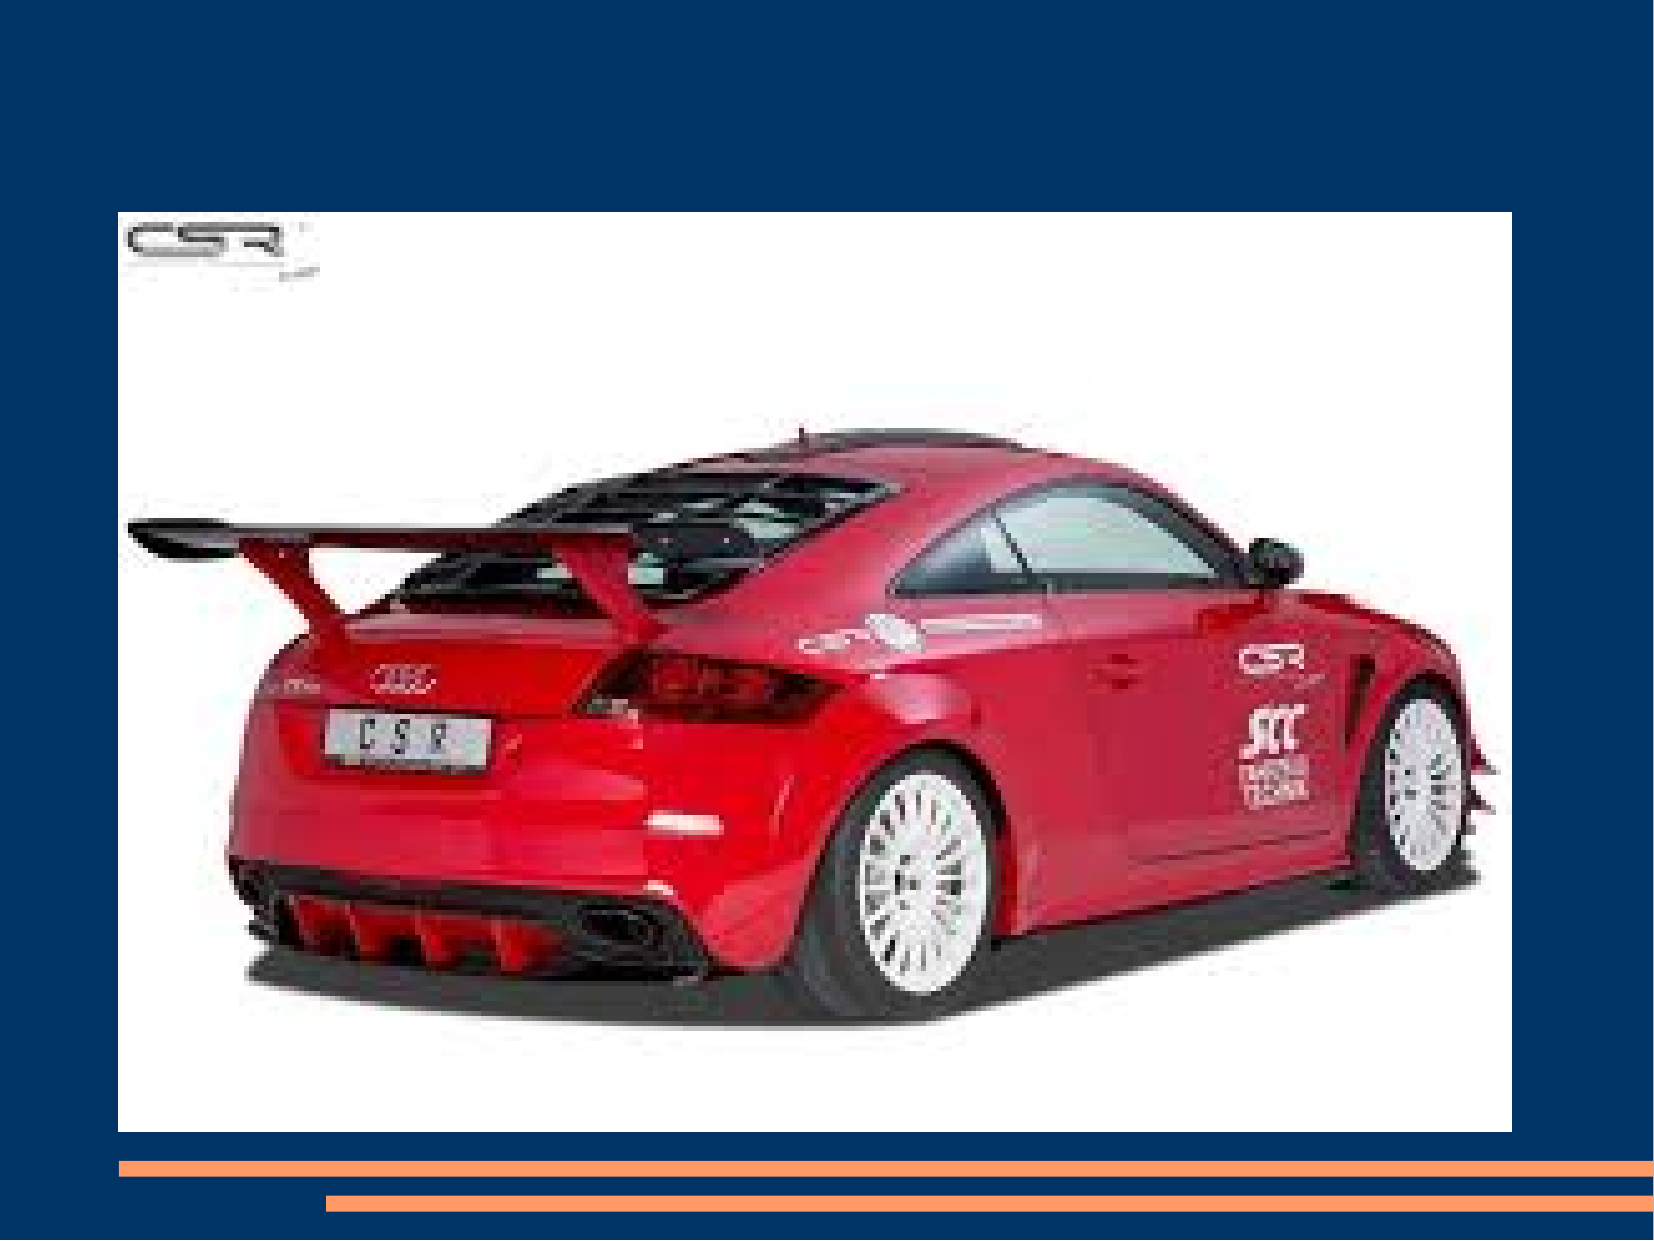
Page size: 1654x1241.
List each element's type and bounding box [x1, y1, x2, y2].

picture [118, 212, 1512, 1132]
